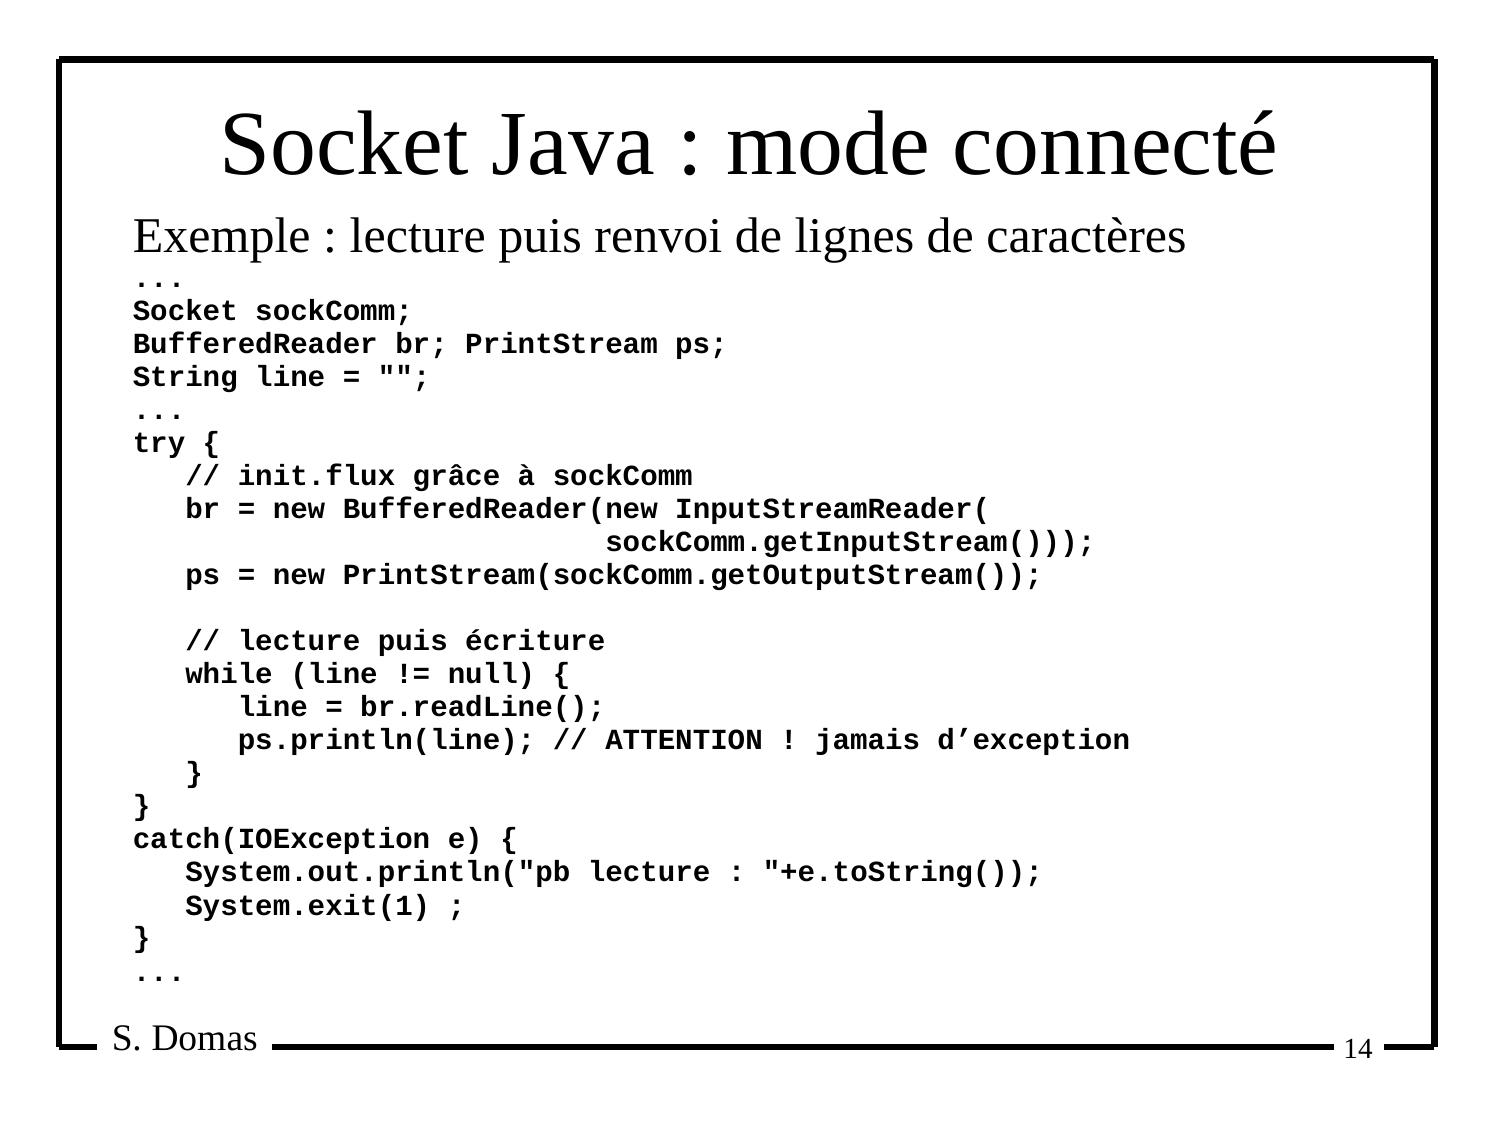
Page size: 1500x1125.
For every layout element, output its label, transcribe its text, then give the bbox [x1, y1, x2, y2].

text_box Exemple : lecture puis renvoi de lignes de caractères ... Socket sockComm; BufferedReader br; PrintStream ps; String line = ""; ... try { // init.flux grâce à sockComm br = new BufferedReader(new InputStreamReader( sockComm.getInputStream())); ps = new PrintStream(sockComm.getOutputStream()); // lecture puis écriture while (line != null) { line = br.readLine(); ps.println(line); // ATTENTION ! jamais d’exception } } catch(IOException e) { System.out.println("pb lecture : "+e.toString()); System.exit(1) ; } ... [118, 238, 1388, 1034]
title Socket Java : mode connecté [112, 49, 1388, 238]
text_box S. Domas [97, 1009, 273, 1067]
